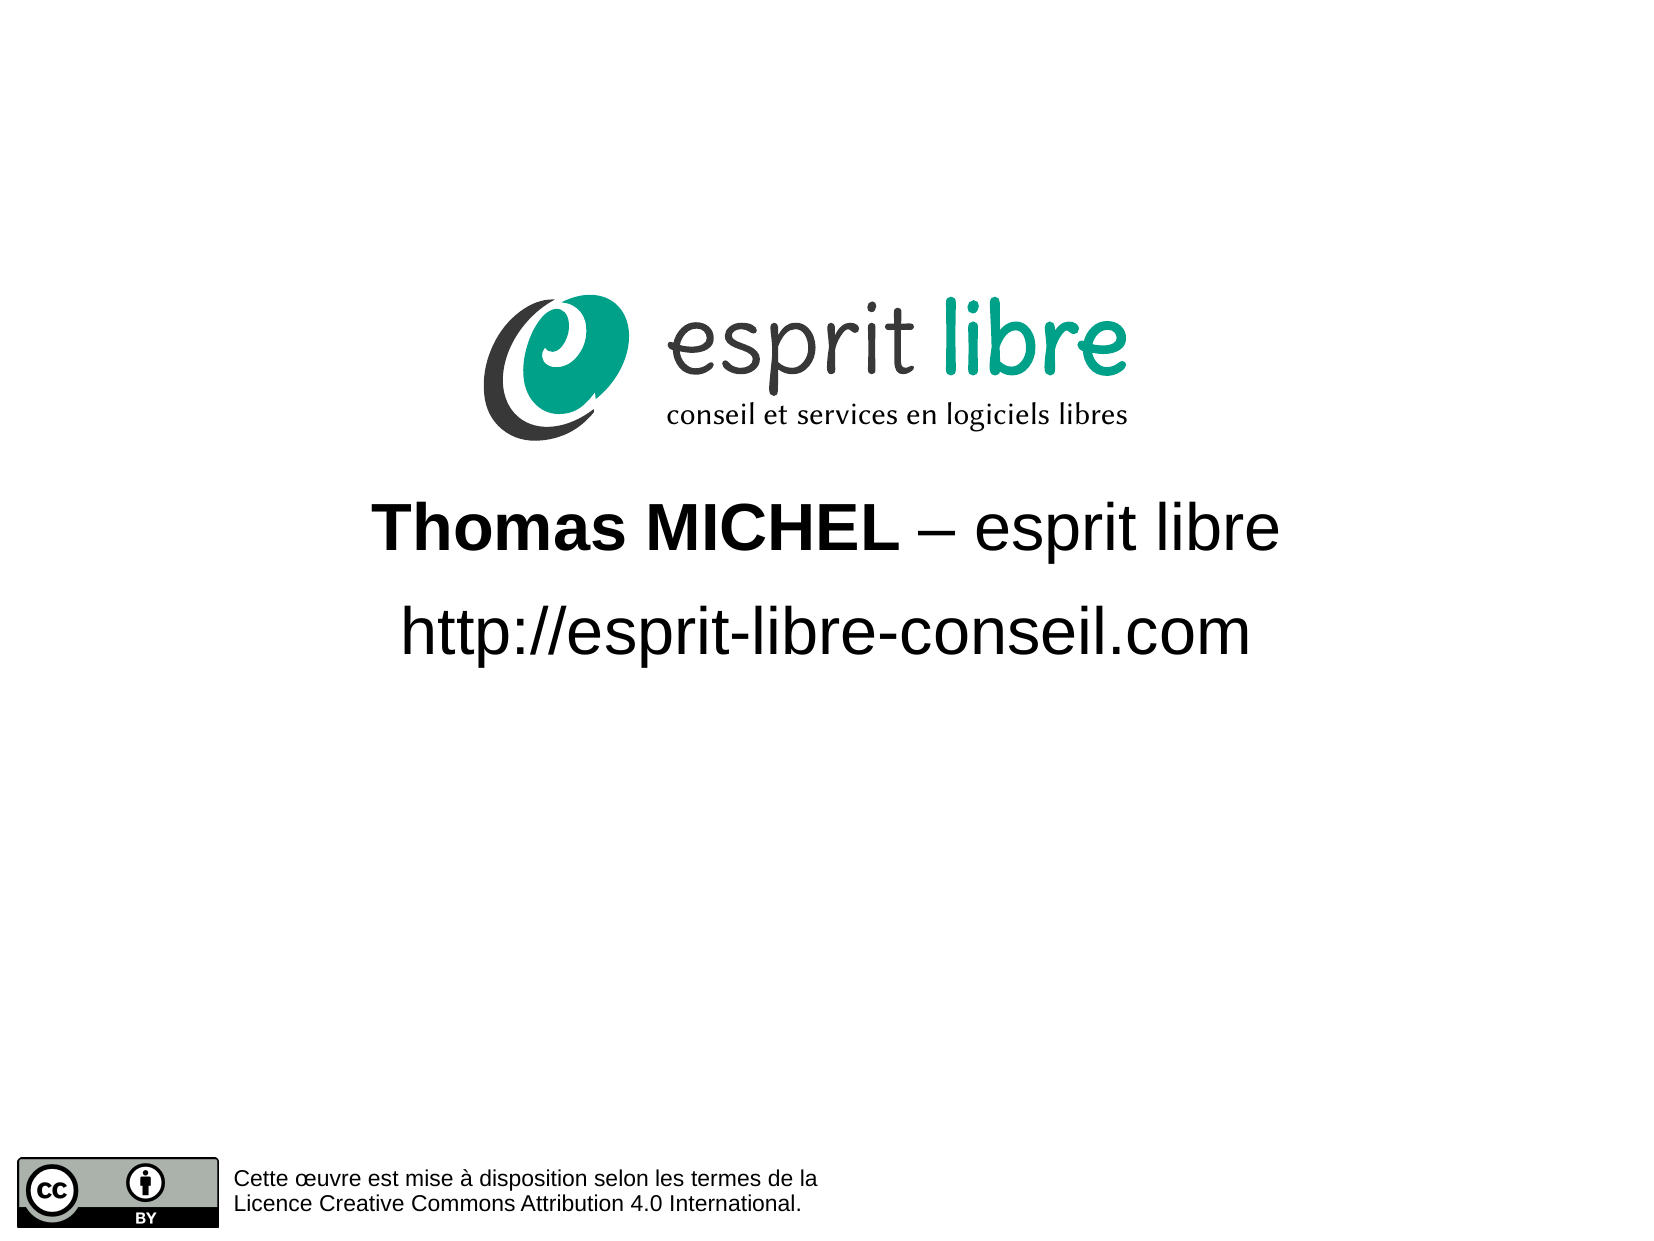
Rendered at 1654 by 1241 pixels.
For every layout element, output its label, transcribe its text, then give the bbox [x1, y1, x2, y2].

picture [17, 1157, 219, 1228]
text_box Cette œuvre est mise à disposition selon les termes de la Licence Creative Commons Attribution 4.0 International. [218, 1158, 845, 1229]
list Thomas MICHEL – esprit libre http://esprit-libre-conseil.com [118, 490, 1465, 786]
picture [460, 292, 1146, 443]
